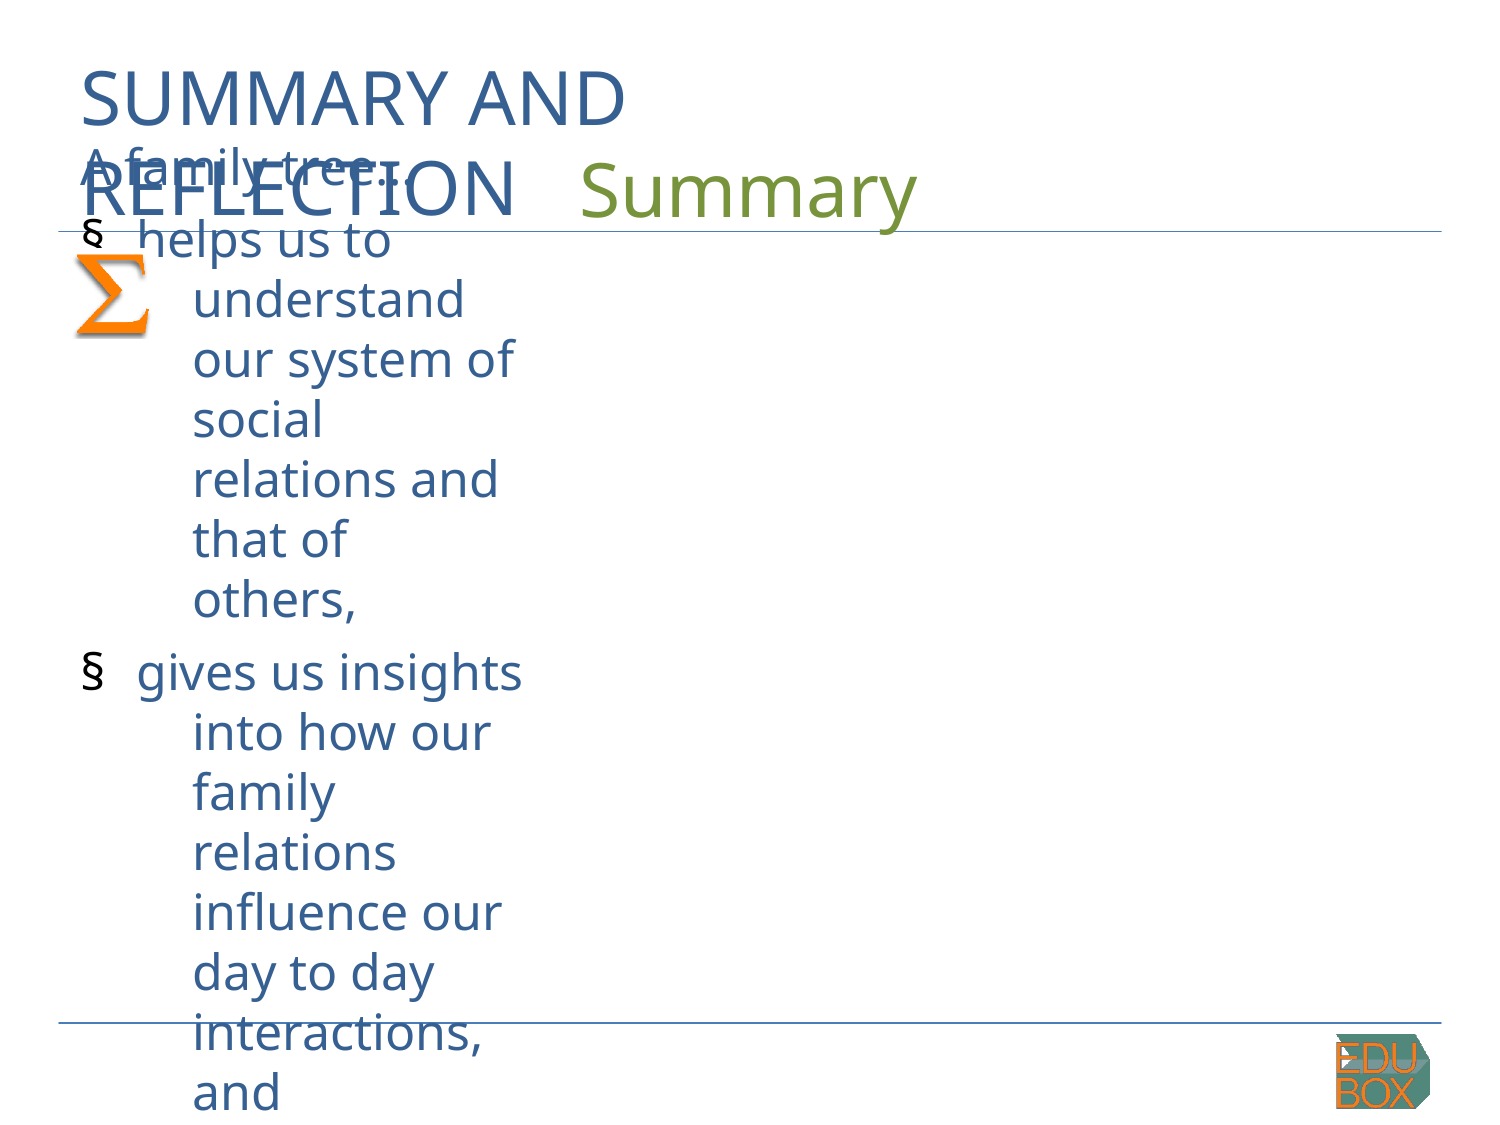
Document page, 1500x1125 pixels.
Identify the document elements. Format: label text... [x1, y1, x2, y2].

title SUMMARY AND REFLECTION [64, 42, 1500, 153]
picture [1328, 1028, 1437, 1114]
picture [71, 248, 154, 339]
list A family tree… helps us to understand our system of social relations and that of others, gives us insights into how our family relations influence our day to day interactions, and is a basis for understanding more complex social relations embedded in networks. [185, 245, 1438, 996]
list Summary [64, 153, 1040, 247]
